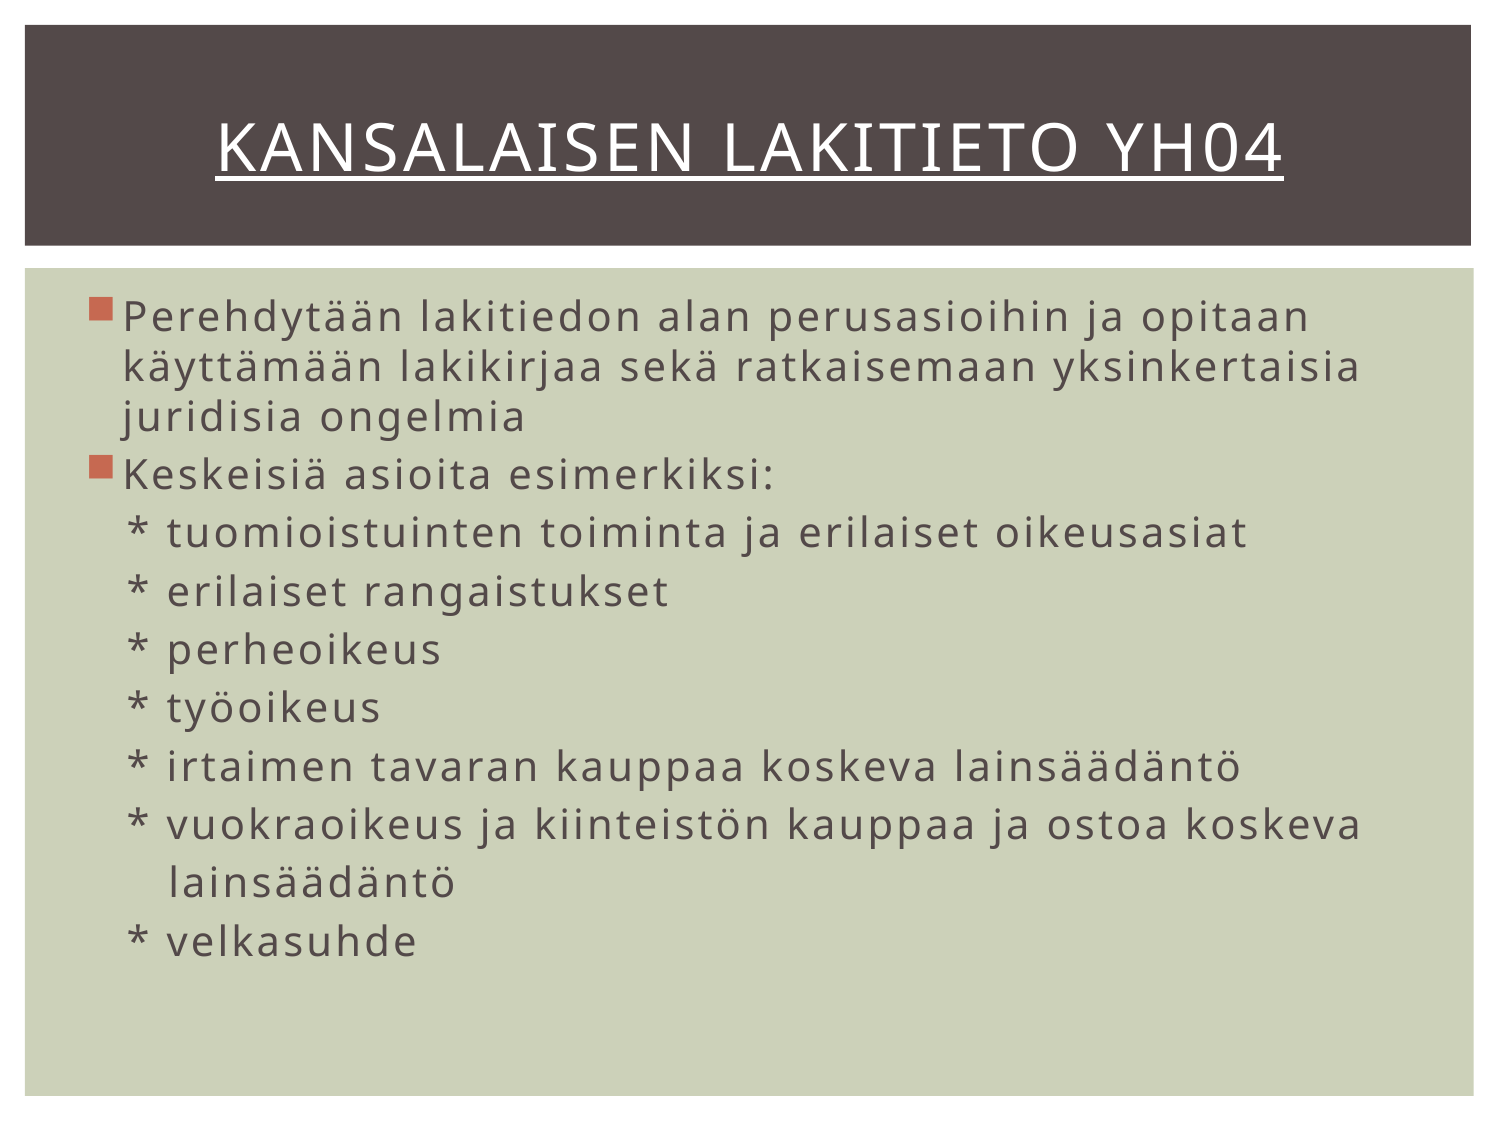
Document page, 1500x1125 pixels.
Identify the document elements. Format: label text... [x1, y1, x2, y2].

title KANSALAISEN LAKITIETO YH04 [62, 58, 1438, 232]
list Perehdytään lakitiedon alan perusasioihin ja opitaan käyttämään lakikirjaa sekä ratkaisemaan yksinkertaisia juridisia ongelmia Keskeisiä asioita esimerkiksi: * tuomioistuinten toiminta ja erilaiset oikeusasiat * erilaiset rangaistukset * perheoikeus * työoikeus * irtaimen tavaran kauppaa koskeva lainsäädäntö * vuokraoikeus ja kiinteistön kauppaa ja ostoa koskeva lainsäädäntö * velkasuhde [62, 281, 1442, 1005]
